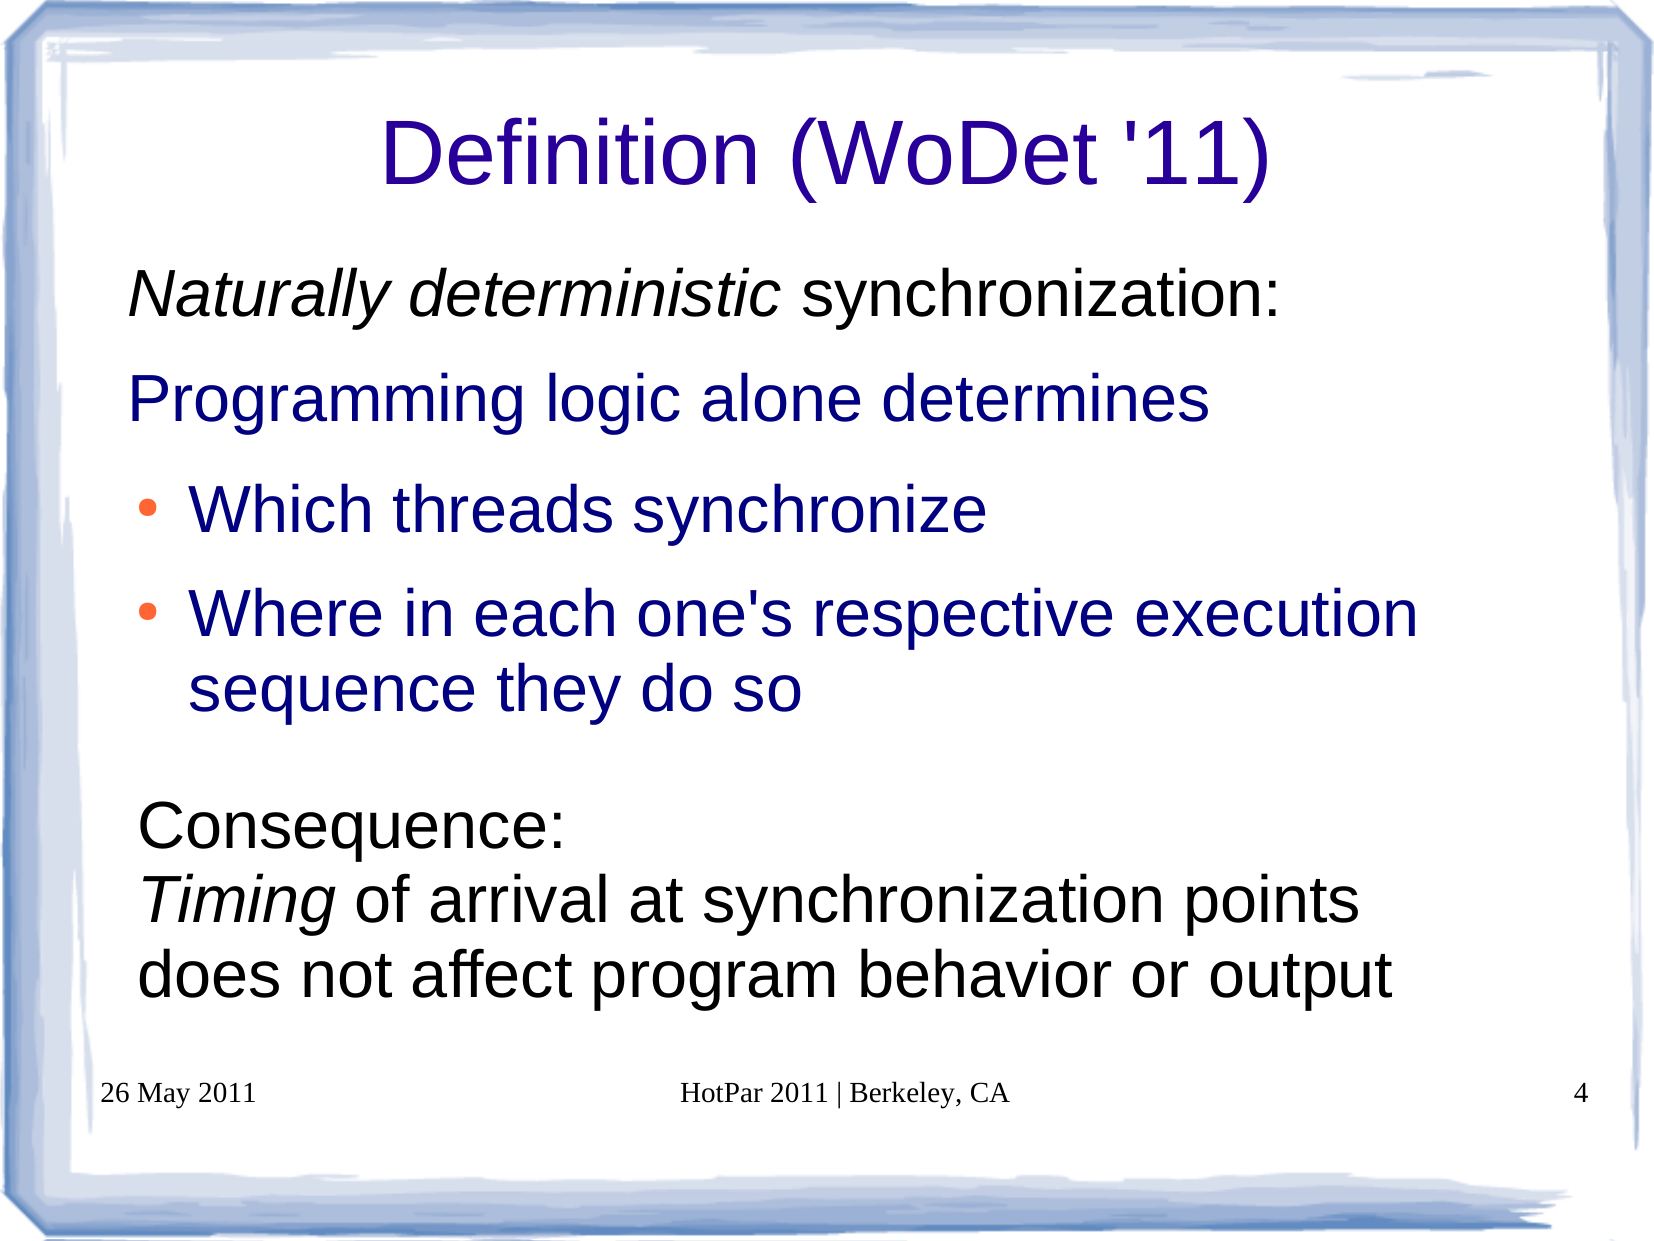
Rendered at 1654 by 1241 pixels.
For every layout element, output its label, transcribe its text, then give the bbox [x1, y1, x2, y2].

picture [0, 0, 1654, 1241]
list Which threads synchronize Where in each one's respective execution sequence they do so [118, 472, 1571, 726]
text_box Consequence: Timing of arrival at synchronization points does not affect program behavior or output [122, 780, 1548, 1019]
title Definition (WoDet '11) [82, 49, 1571, 257]
text_box Naturally deterministic synchronization: Programming logic alone determines [112, 248, 1538, 443]
